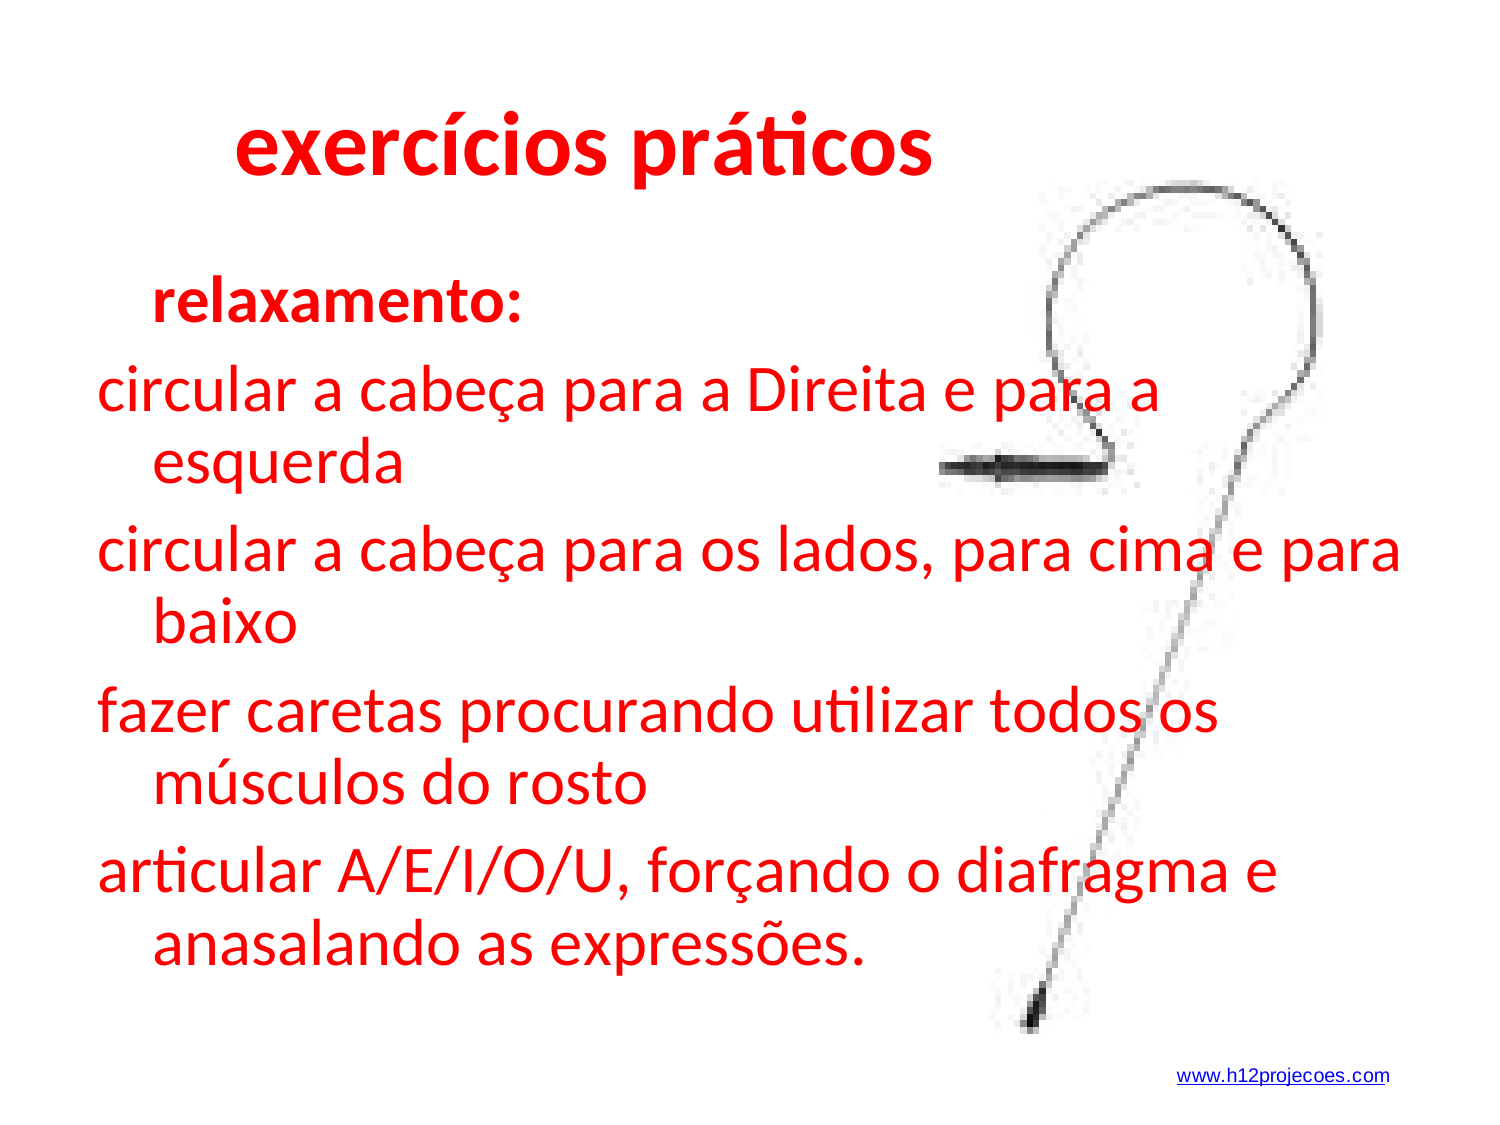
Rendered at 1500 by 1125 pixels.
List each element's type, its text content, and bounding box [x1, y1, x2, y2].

picture [939, 180, 1323, 257]
text_box relaxamento: circular a cabeça para a Direita e para a esquerda circular a cabeça para os lados, para cima e para baixo fazer caretas procurando utilizar todos os músculos do rosto articular A/E/I/O/U, forçando o diafragma e anasalando as expressões. [82, 257, 1433, 1059]
chart [1175, 1063, 1500, 1125]
text_box exercícios práticos [0, 45, 1260, 233]
